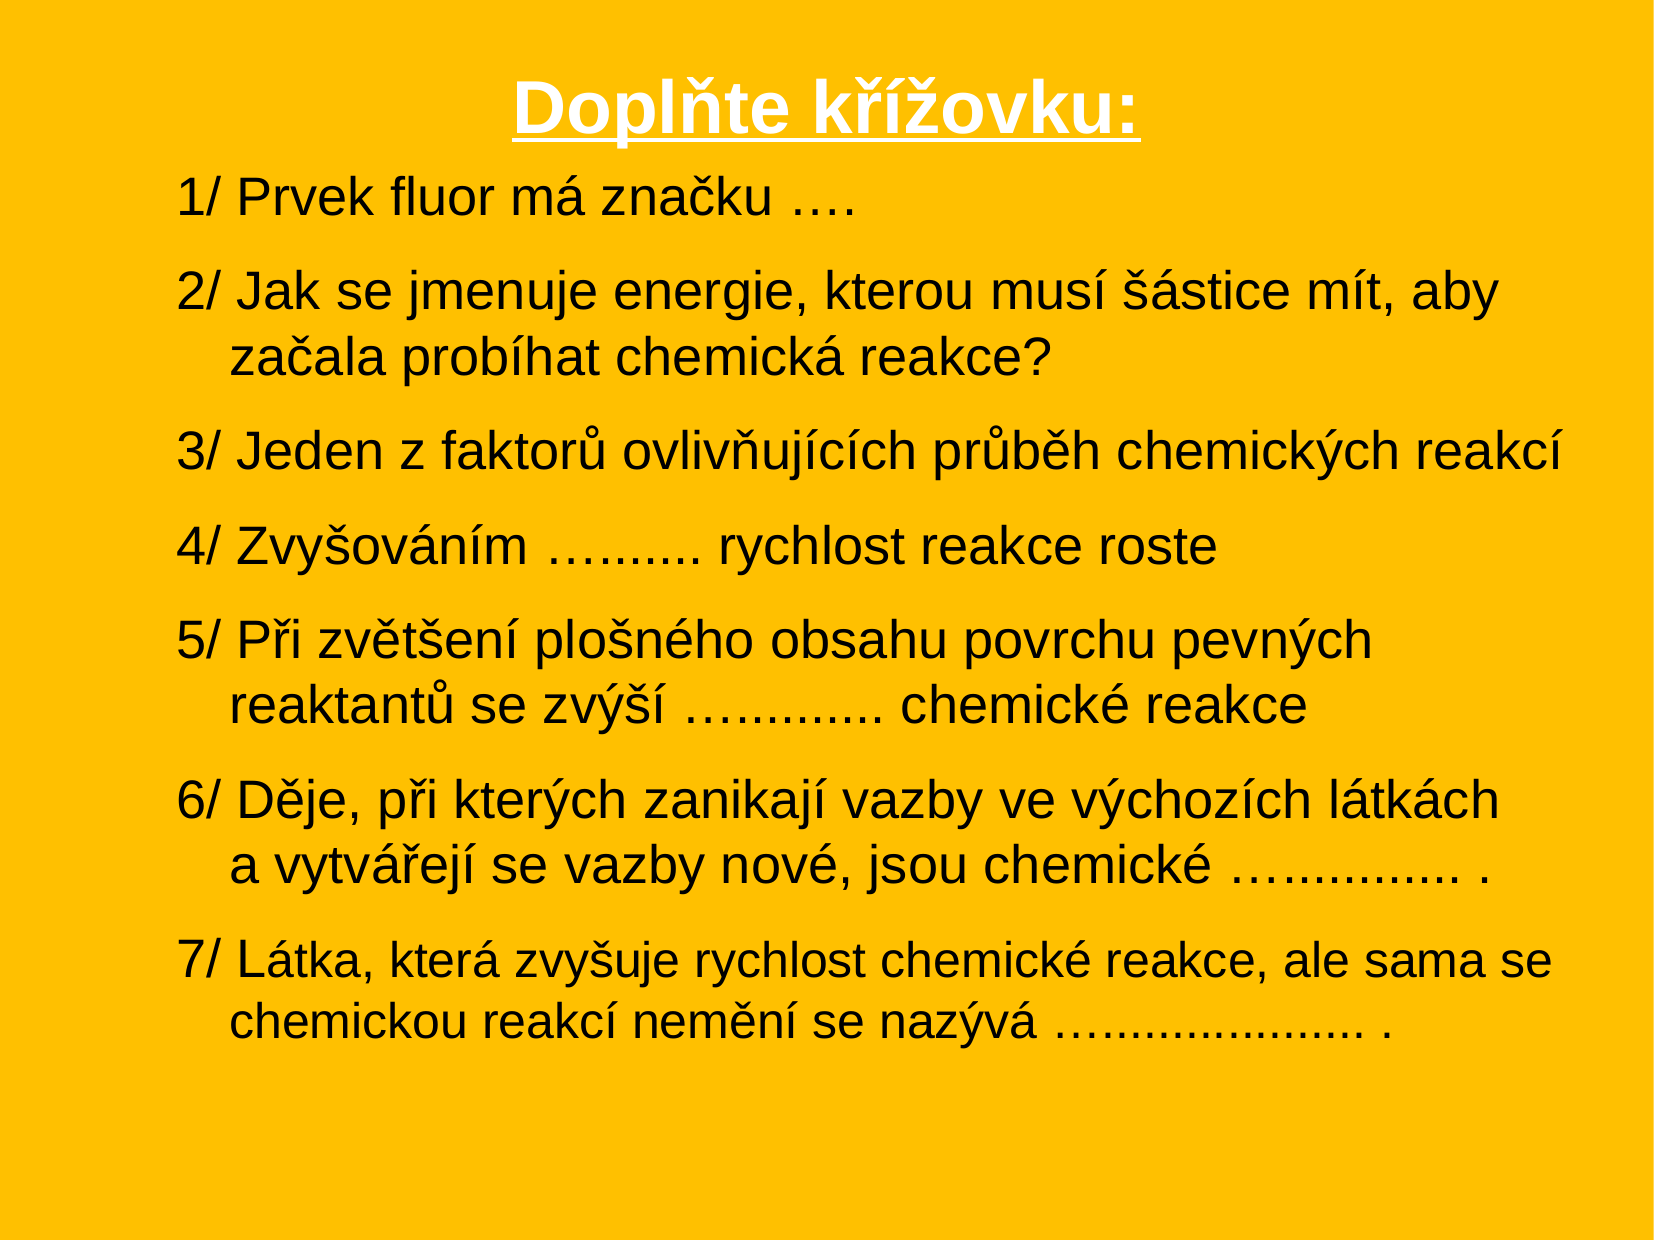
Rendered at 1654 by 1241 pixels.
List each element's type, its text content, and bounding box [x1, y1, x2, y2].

title Doplňte křížovku: [82, 0, 1571, 207]
list 1/ Prvek fluor má značku …. 2/ Jak se jmenuje energie, kterou musí šástice mít, aby začala probíhat chemická reakce? 3/ Jeden z faktorů ovlivňujících průběh chemických reakcí 4/ Zvyšováním …....... rychlost reakce roste 5/ Při zvětšení plošného obsahu povrchu pevných reaktantů se zvýší ….......... chemické reakce 6/ Děje, při kterých zanikají vazby ve výchozích látkách a vytvářejí se vazby nové, jsou chemické …............ . 7/ Látka, která zvyšuje rychlost chemické reakce, ale sama se chemickou reakcí nemění se nazývá …................... . [87, 161, 1570, 1063]
